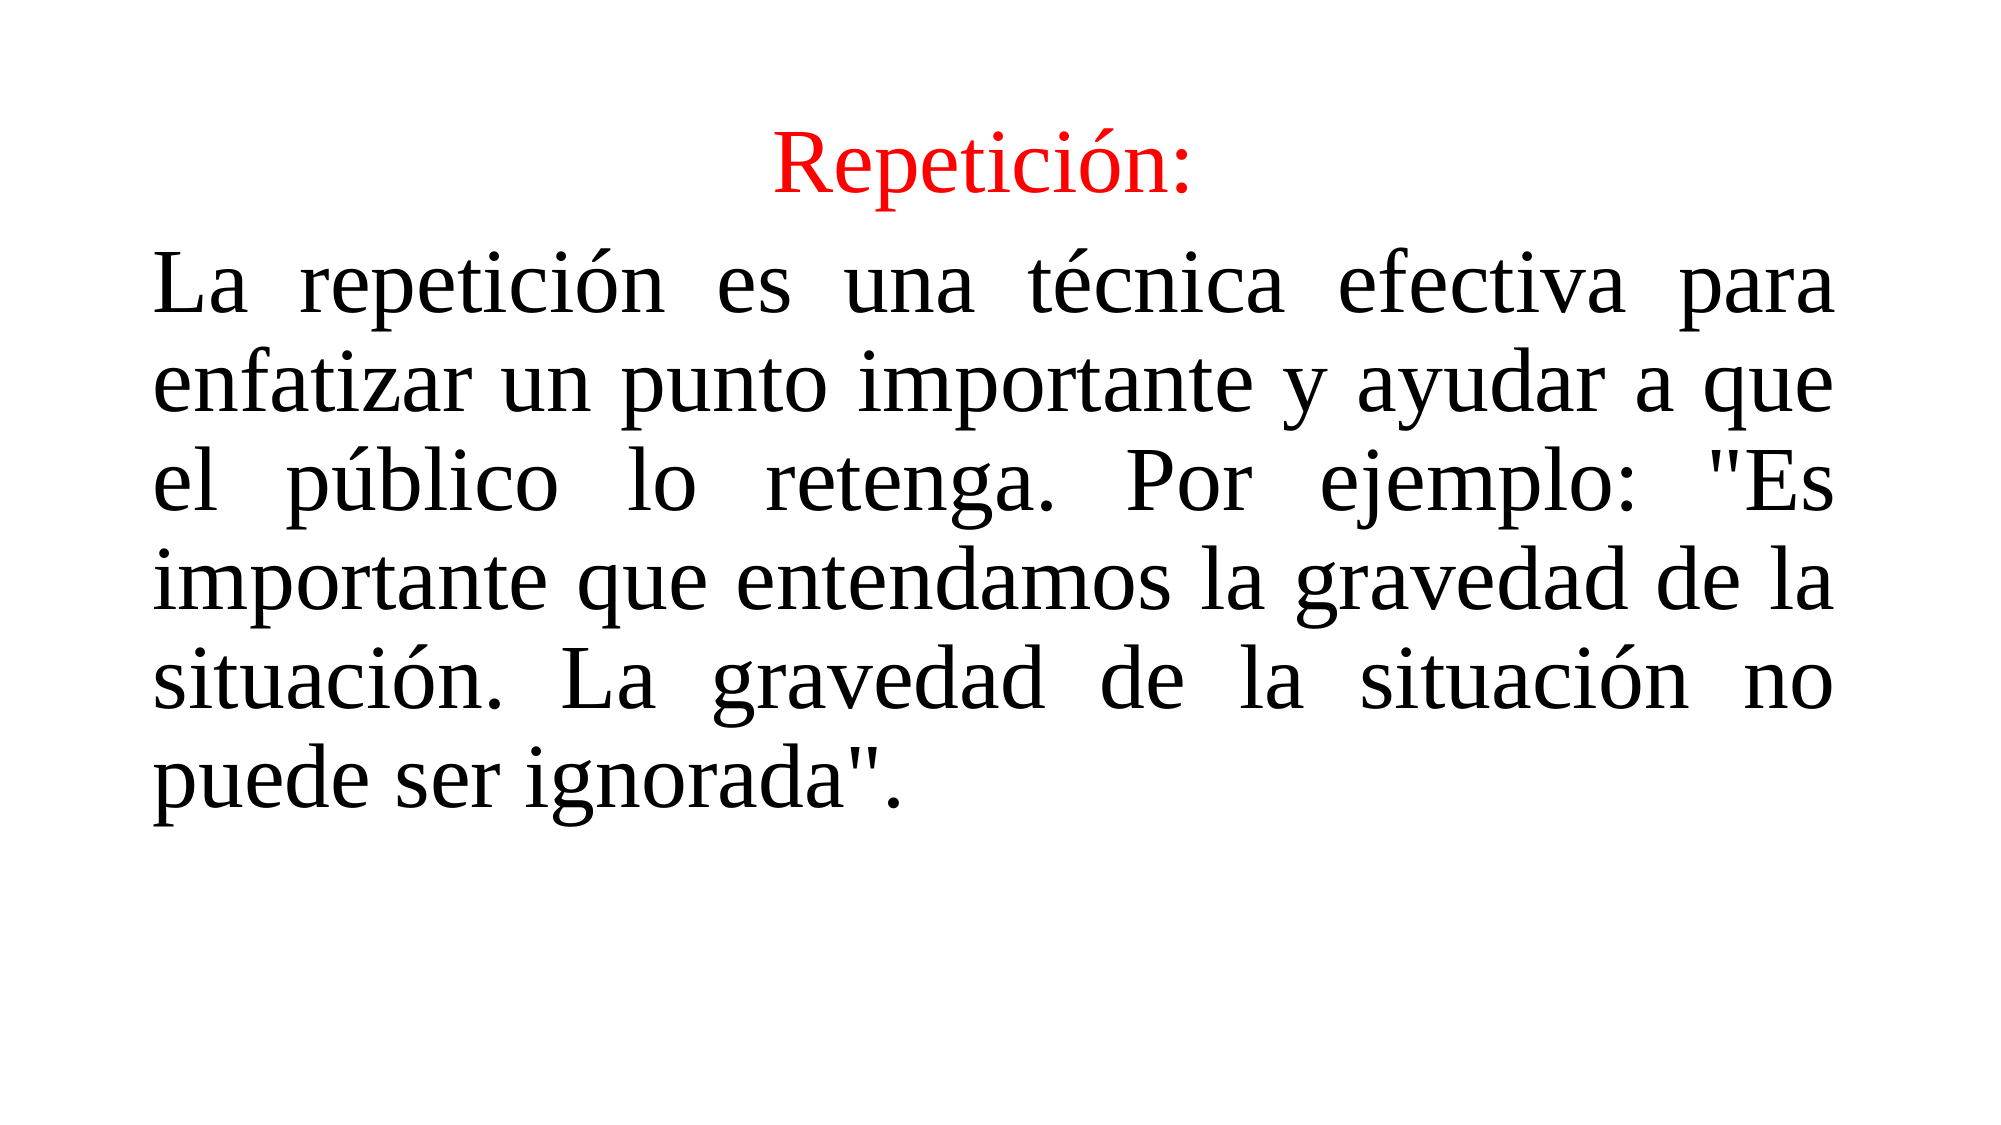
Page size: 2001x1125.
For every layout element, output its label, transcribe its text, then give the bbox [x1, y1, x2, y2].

list Repetición: La repetición es una técnica efectiva para enfatizar un punto importante y ayudar a que el público lo retenga. Por ejemplo: "Es importante que entendamos la gravedad de la situación. La gravedad de la situación no puede ser ignorada". [137, 106, 1863, 1014]
